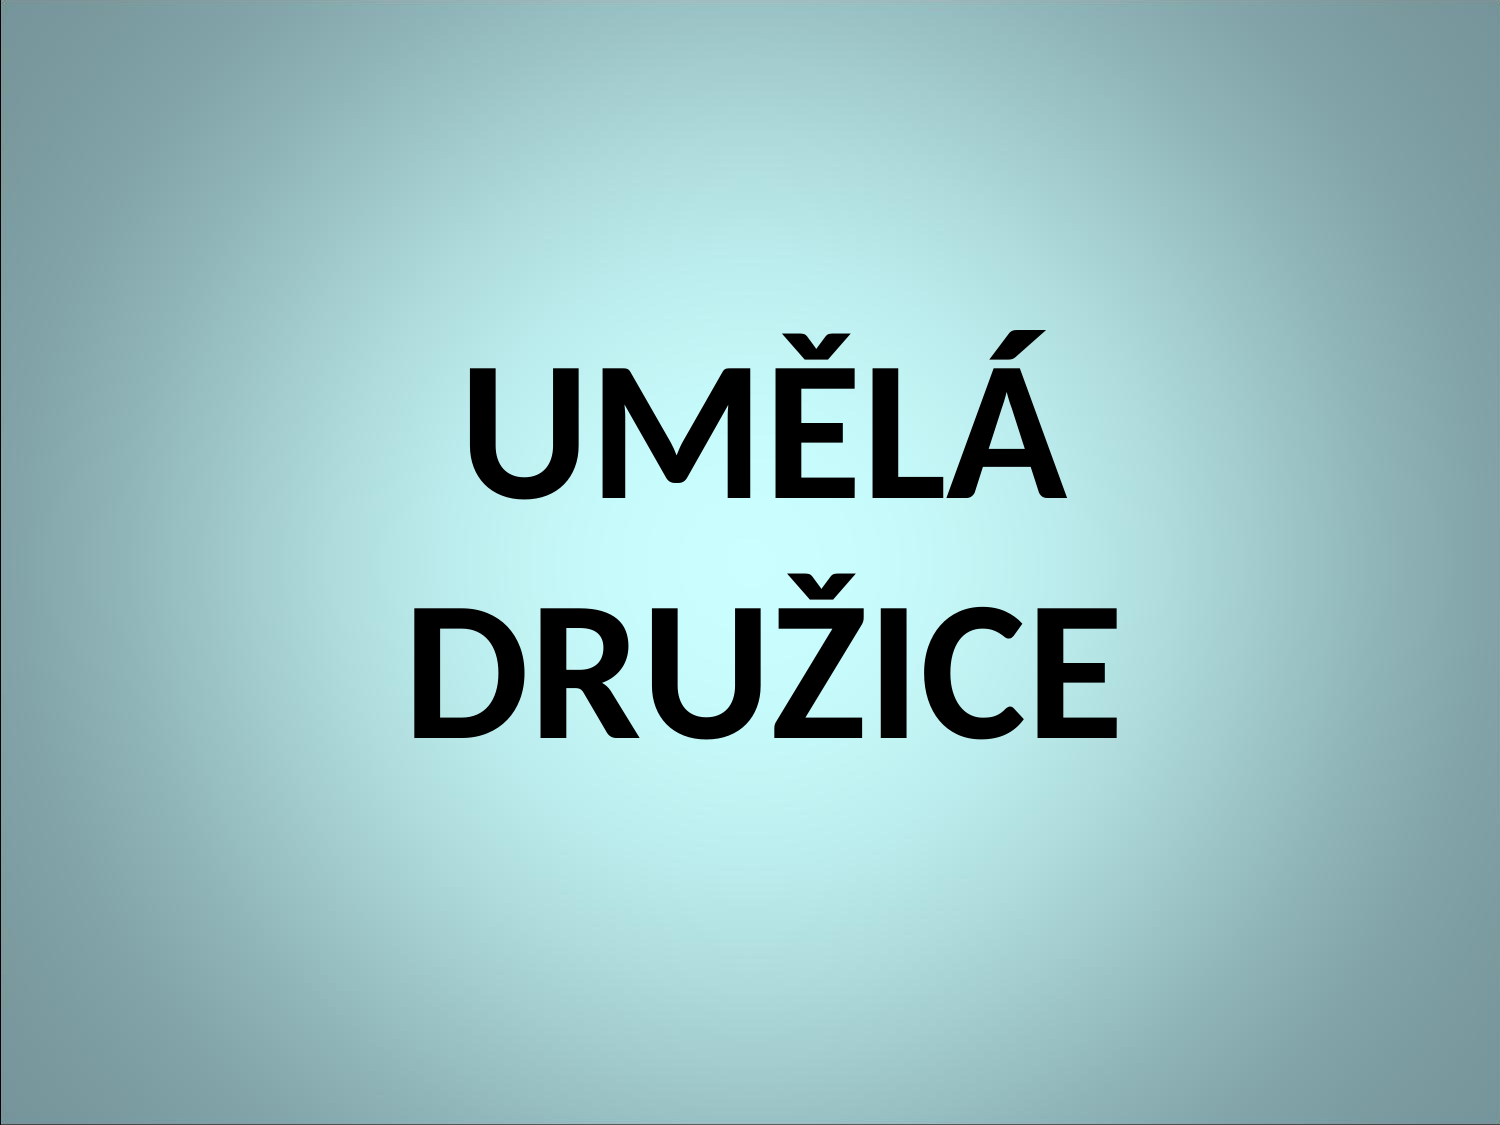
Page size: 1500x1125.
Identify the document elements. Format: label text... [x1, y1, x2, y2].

title UMĚLÁ DRUŽICE [88, 290, 1439, 786]
picture [0, 0, 1500, 1125]
